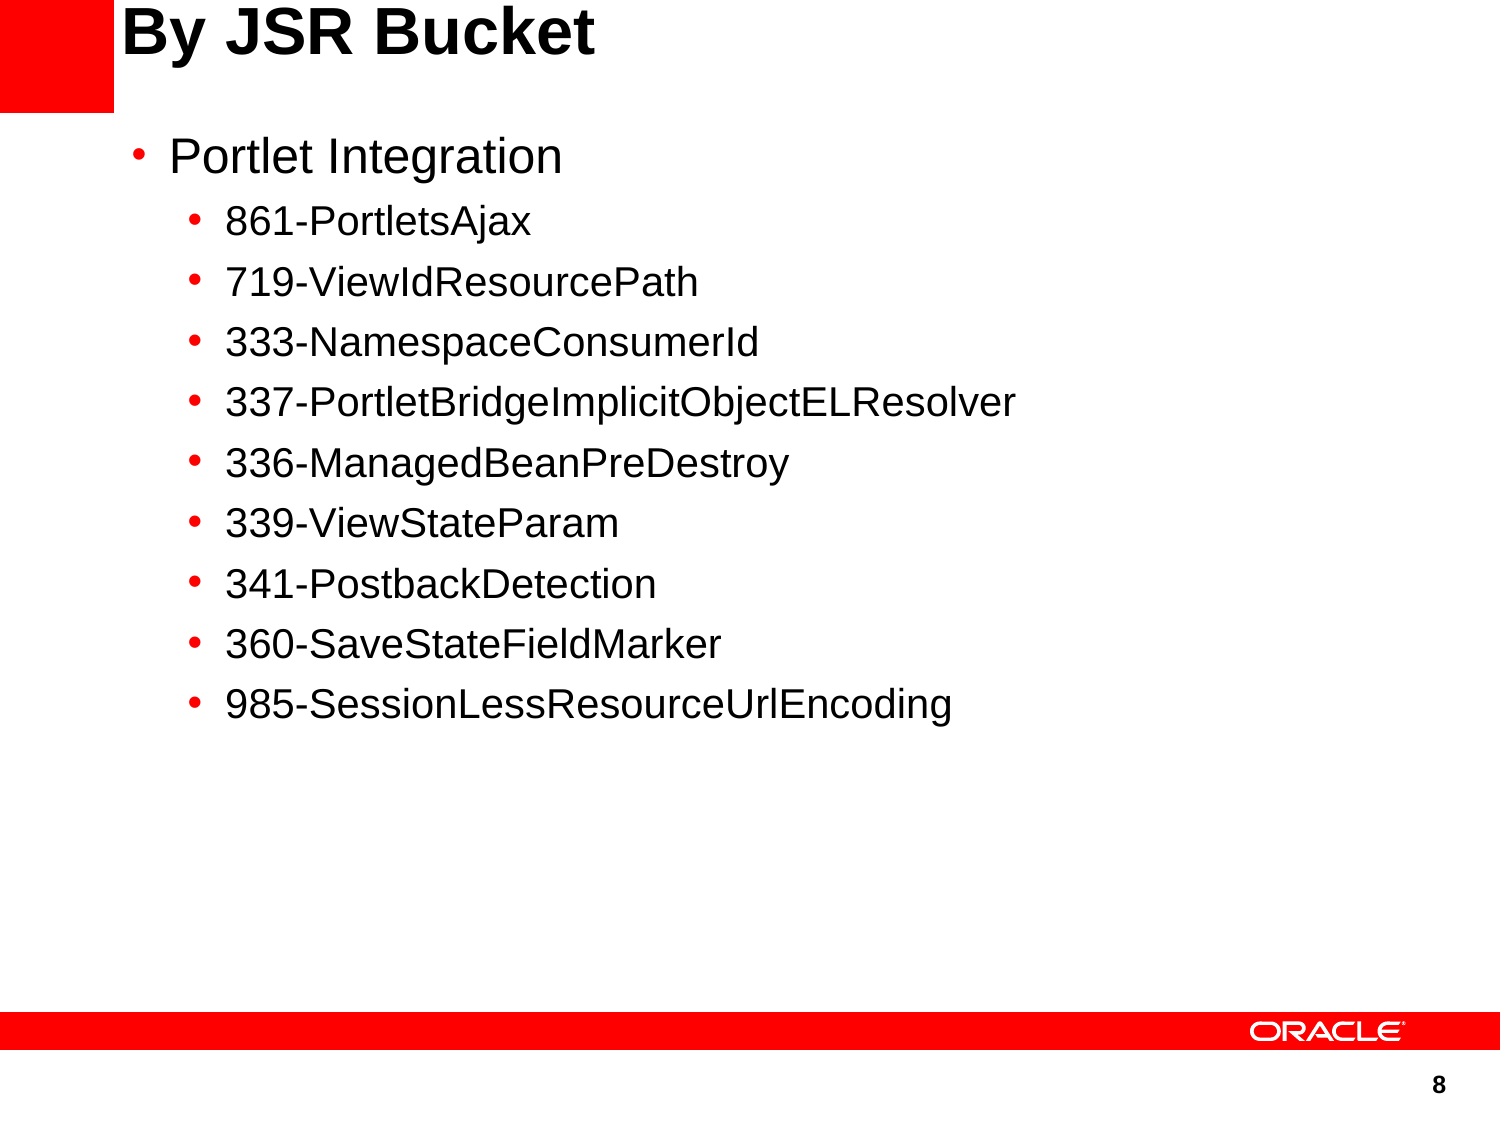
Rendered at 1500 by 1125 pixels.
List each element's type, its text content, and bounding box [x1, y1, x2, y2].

list Portlet Integration 861-PortletsAjax 719-ViewIdResourcePath 333-NamespaceConsumerId 337-PortletBridgeImplicitObjectELResolver 336-ManagedBeanPreDestroy 339-ViewStateParam 341-PostbackDetection 360-SaveStateFieldMarker 985-SessionLessResourceUrlEncoding [131, 123, 1369, 822]
title By JSR Bucket [121, 0, 1366, 128]
picture [0, 1012, 1500, 1050]
picture [0, 0, 114, 113]
